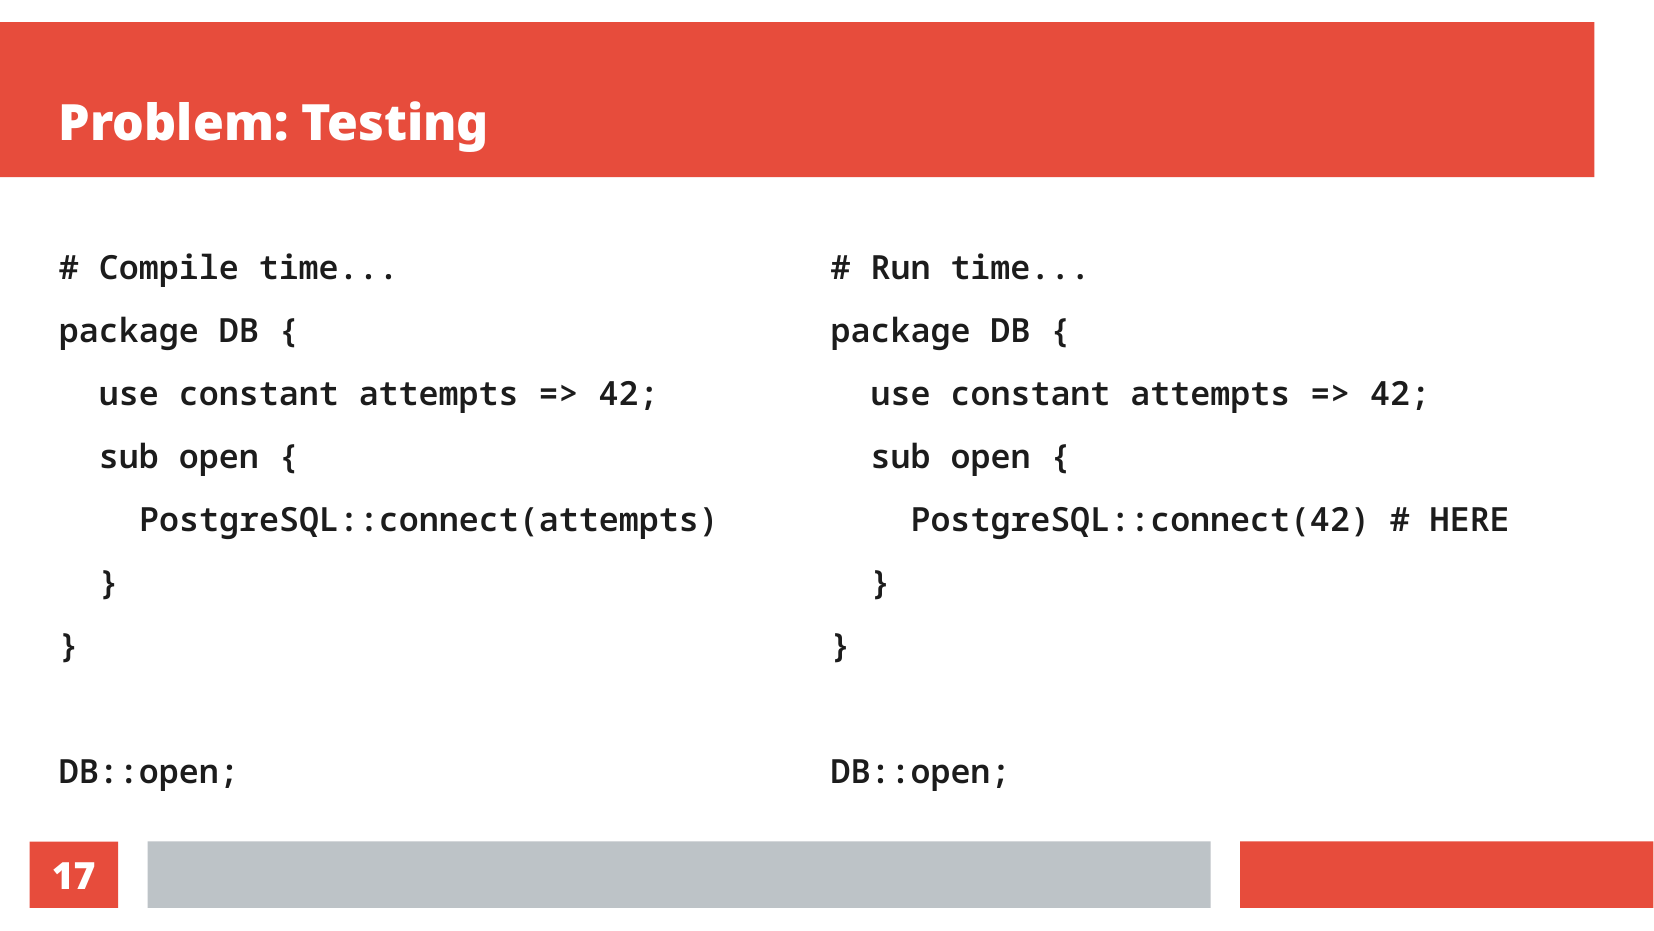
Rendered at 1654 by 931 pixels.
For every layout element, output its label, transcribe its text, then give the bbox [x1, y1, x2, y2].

list # Run time... package DB { use constant attempts => 42; sub open { PostgreSQL::connect(42) # HERE } } DB::open; [830, 243, 1566, 820]
title Problem: Testing [59, 44, 1595, 156]
list # Compile time... package DB { use constant attempts => 42; sub open { PostgreSQL::connect(attempts) } } DB::open; [59, 243, 794, 820]
